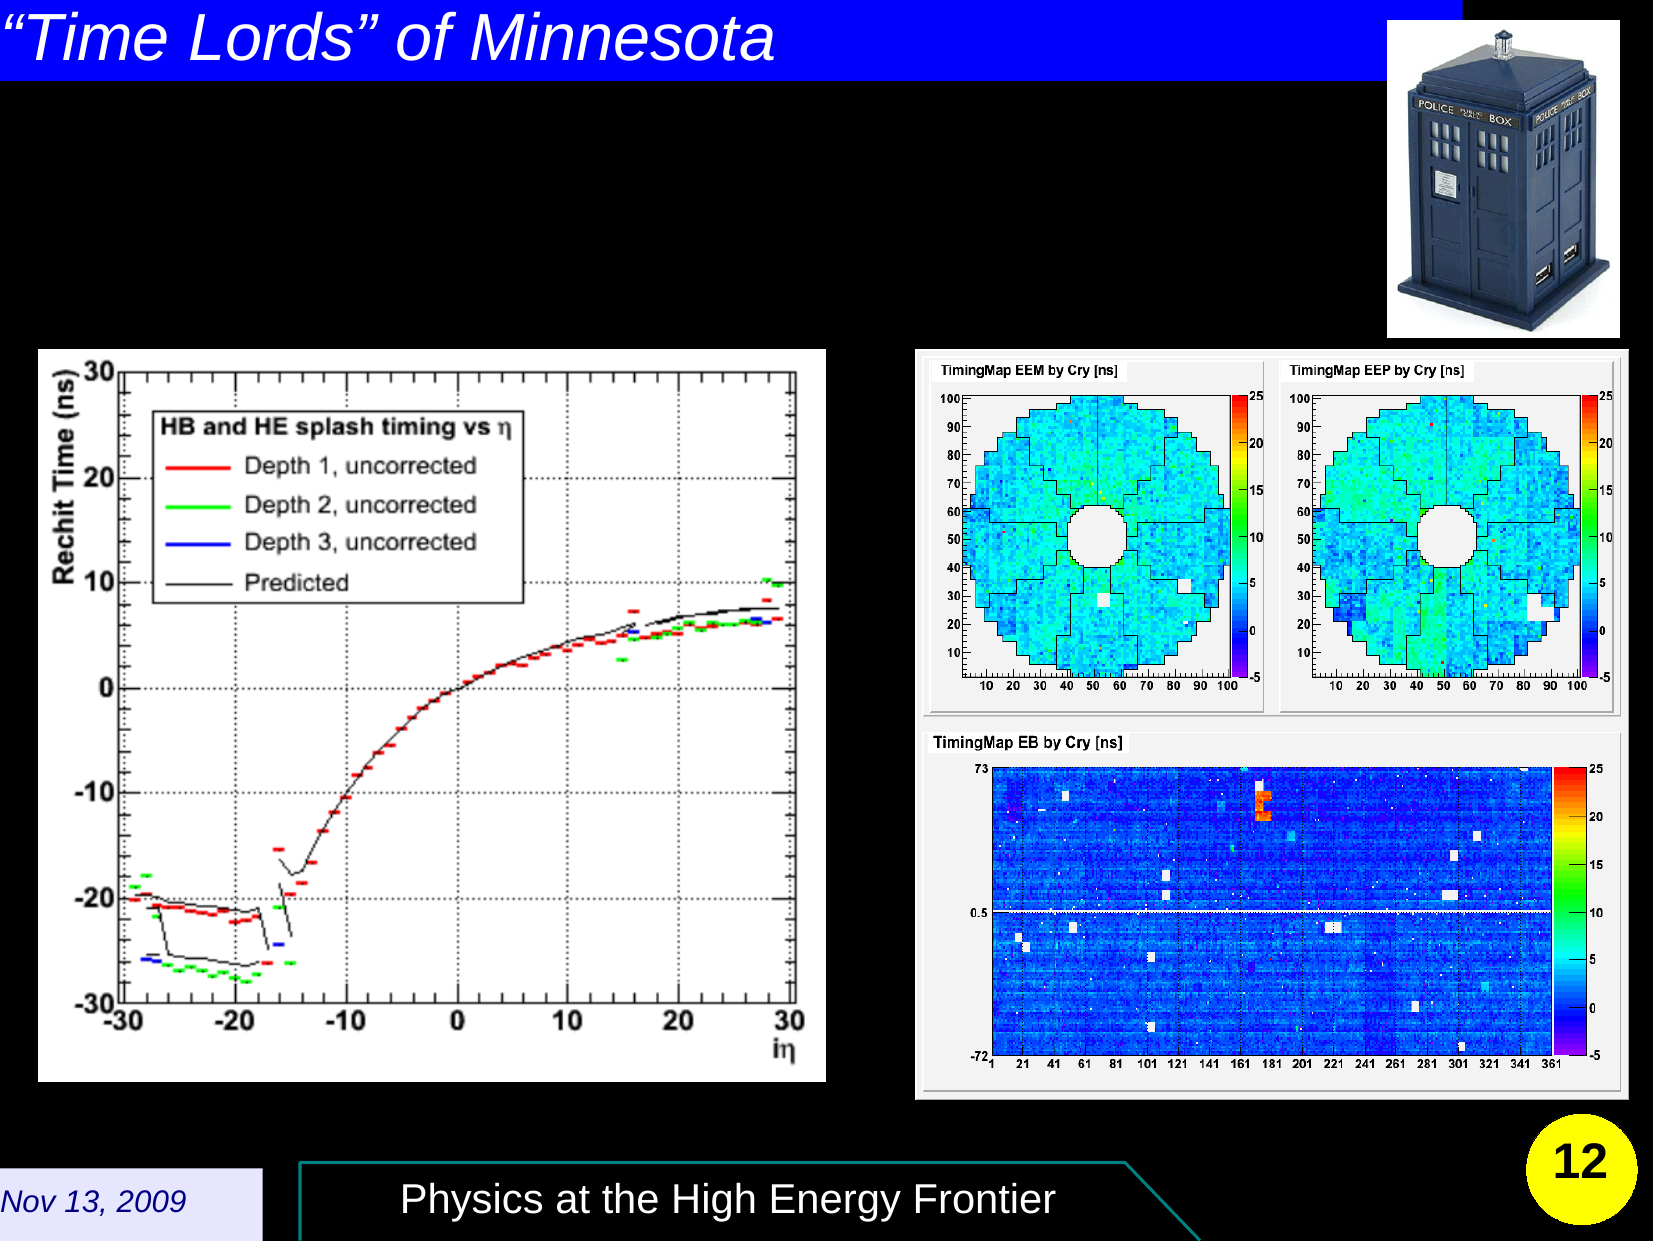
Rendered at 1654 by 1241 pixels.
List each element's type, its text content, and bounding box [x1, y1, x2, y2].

picture [1387, 20, 1620, 338]
title “Time Lords” of Minnesota [0, 0, 1463, 75]
picture [38, 349, 826, 1082]
picture [915, 349, 1629, 1100]
